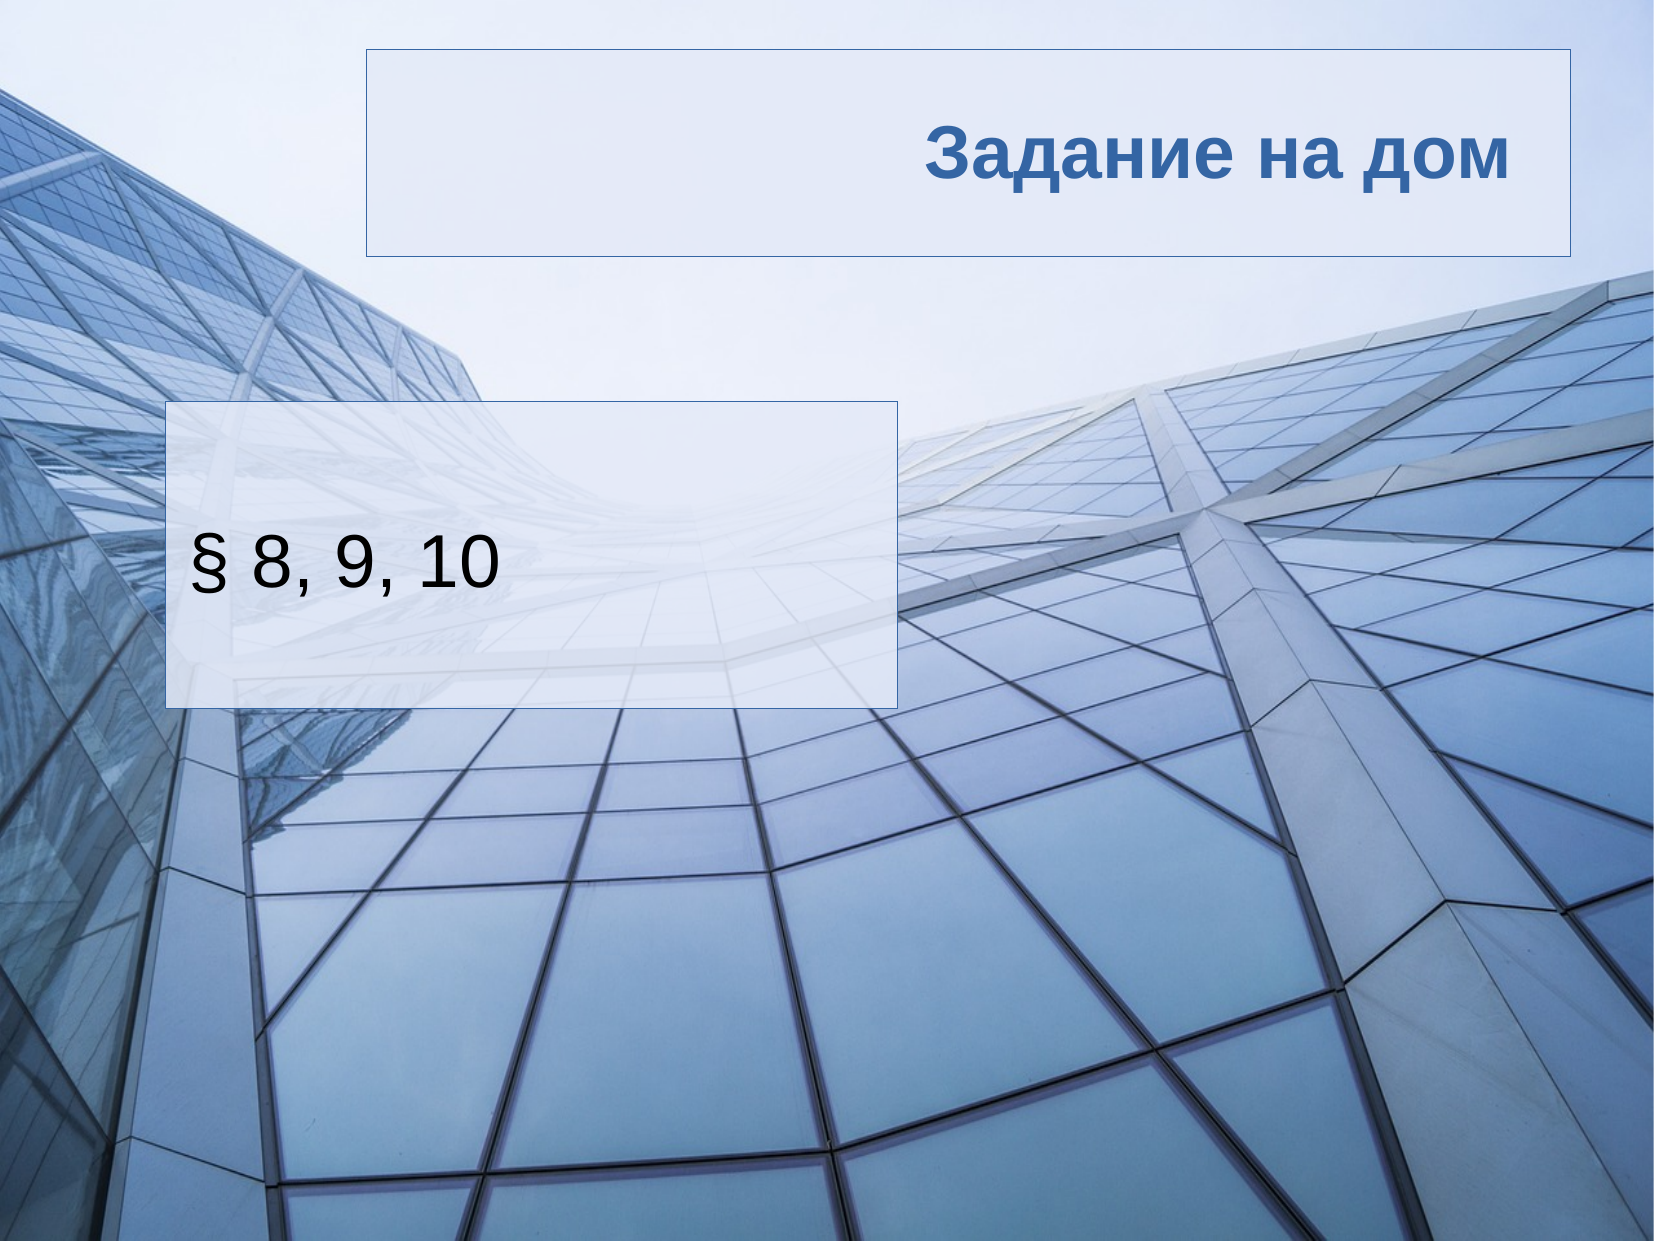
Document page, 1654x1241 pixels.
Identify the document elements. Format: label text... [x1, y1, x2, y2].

text_box § 8, 9, 10 [165, 401, 898, 709]
title Задание на дом [366, 49, 1571, 257]
picture [0, 0, 1654, 1241]
